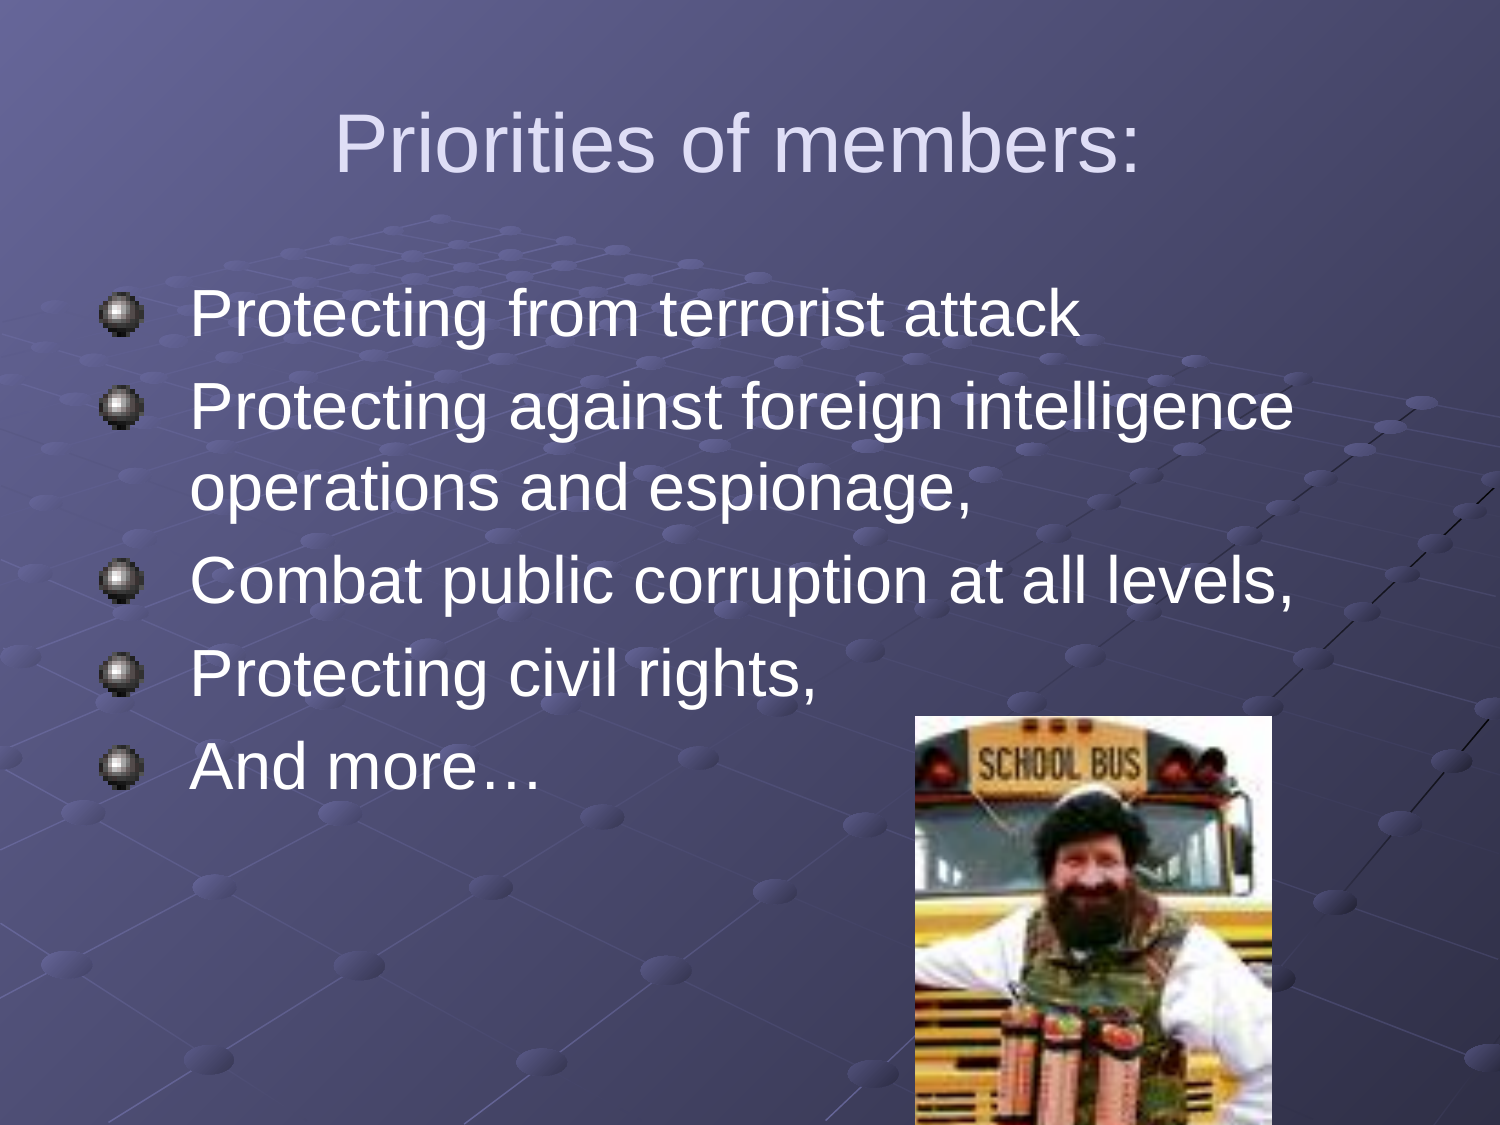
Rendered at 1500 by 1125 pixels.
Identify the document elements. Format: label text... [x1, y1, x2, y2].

picture [915, 716, 1272, 1125]
title Priorities of members: [75, 45, 1425, 233]
list Protecting from terrorist attack Protecting against foreign intelligence operations and espionage, Combat public corruption at all levels, Protecting civil rights, And more… [75, 262, 1425, 1007]
